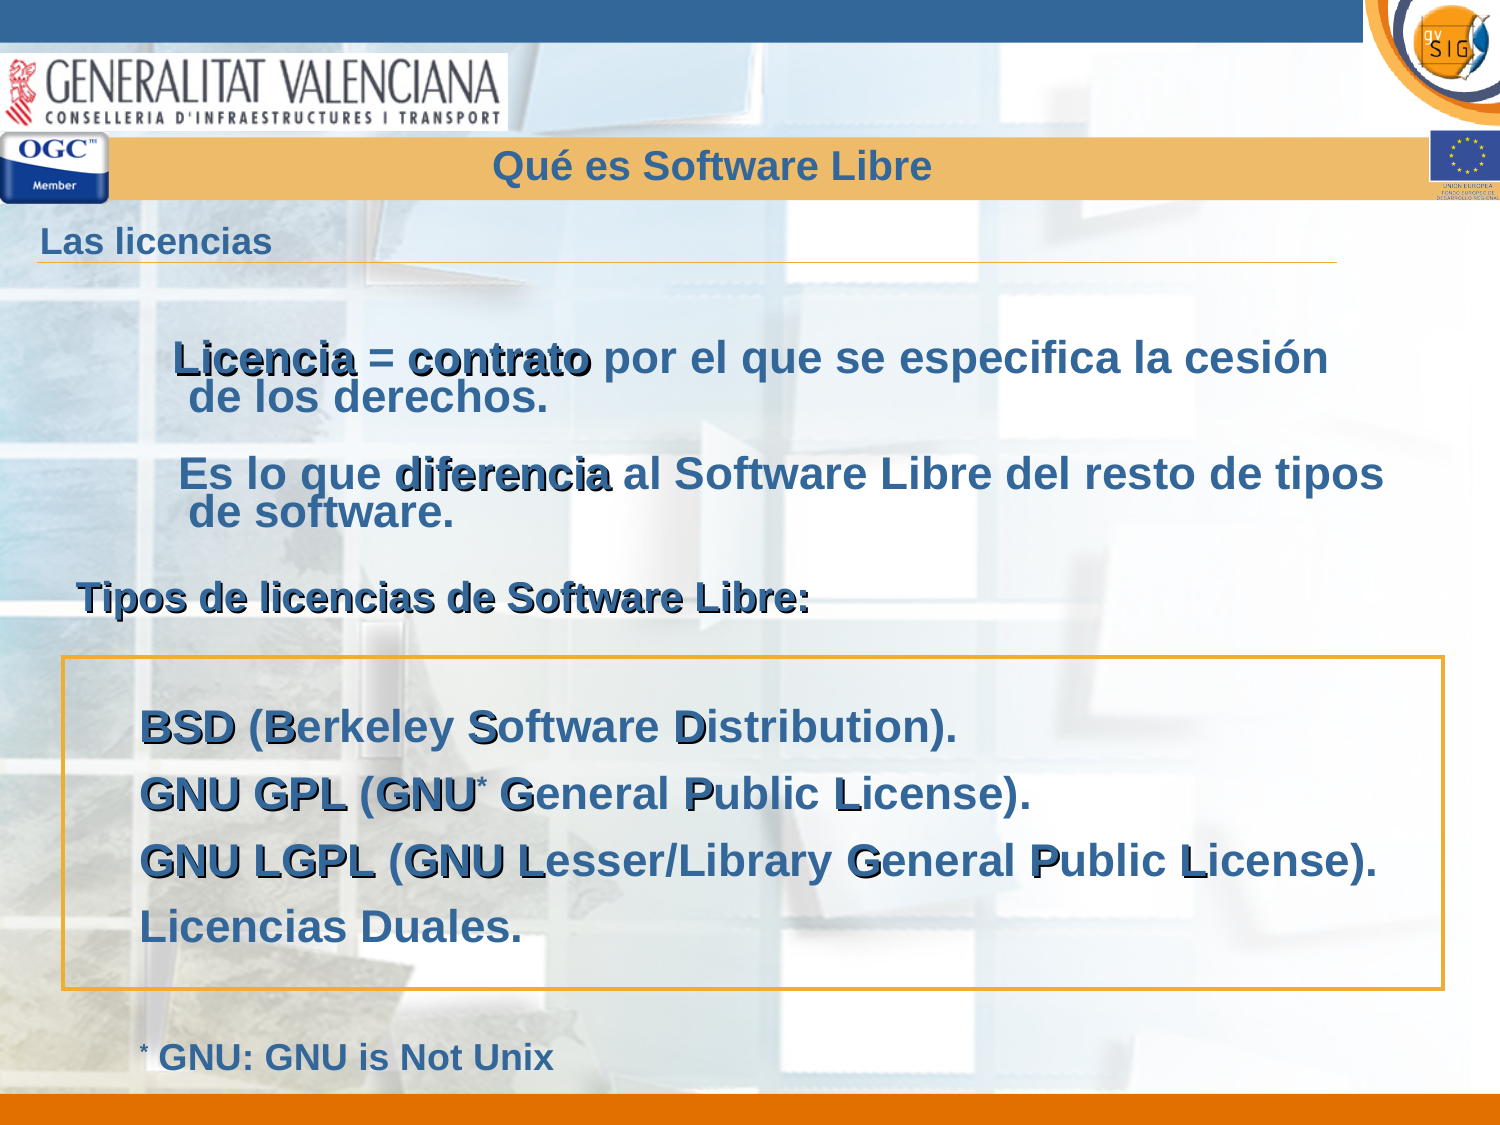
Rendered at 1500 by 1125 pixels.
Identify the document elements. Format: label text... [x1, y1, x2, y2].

picture [1363, 0, 1500, 127]
text_box Licencia = contrato por el que se especifica la cesión de los derechos. Es lo que diferencia al Software Libre del resto de tipos de software. [102, 283, 1403, 575]
text_box BSD (Berkeley Software Distribution). GNU GPL (GNU* General Public License). GNU LGPL (GNU Lesser/Library General Public License). Licencias Duales. [63, 657, 1443, 989]
picture [1429, 129, 1500, 200]
picture [0, 132, 109, 137]
text_box * GNU: GNU is Not Unix [124, 1037, 1425, 1085]
text_box Las licencias [24, 209, 946, 271]
text_box Qué es Software Libre [0, 137, 1426, 205]
picture [0, 53, 508, 131]
text_box Tipos de licencias de Software Libre: [60, 575, 1361, 627]
